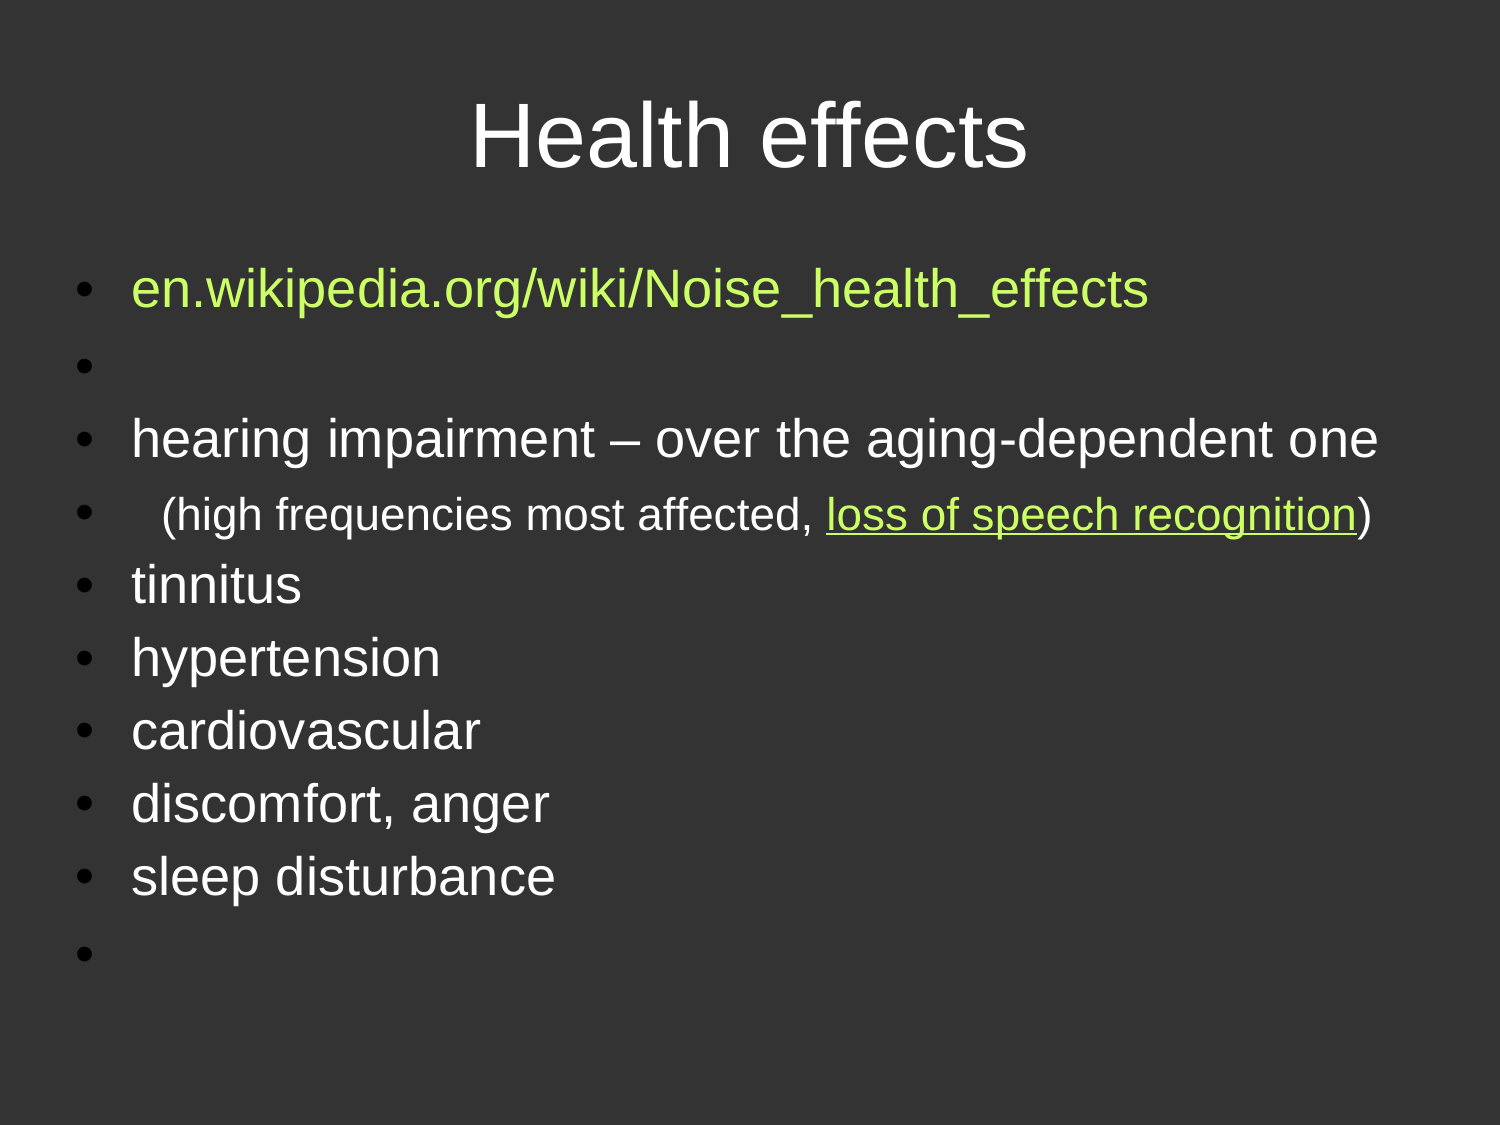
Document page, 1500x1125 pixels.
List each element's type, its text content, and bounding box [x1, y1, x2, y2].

list en.wikipedia.org/wiki/Noise_health_effects hearing impairment – over the aging-dependent one (high frequencies most affected, loss of speech recognition) tinnitus hypertension cardiovascular discomfort, anger sleep disturbance [75, 262, 1425, 1045]
title Health effects [75, 21, 1425, 257]
